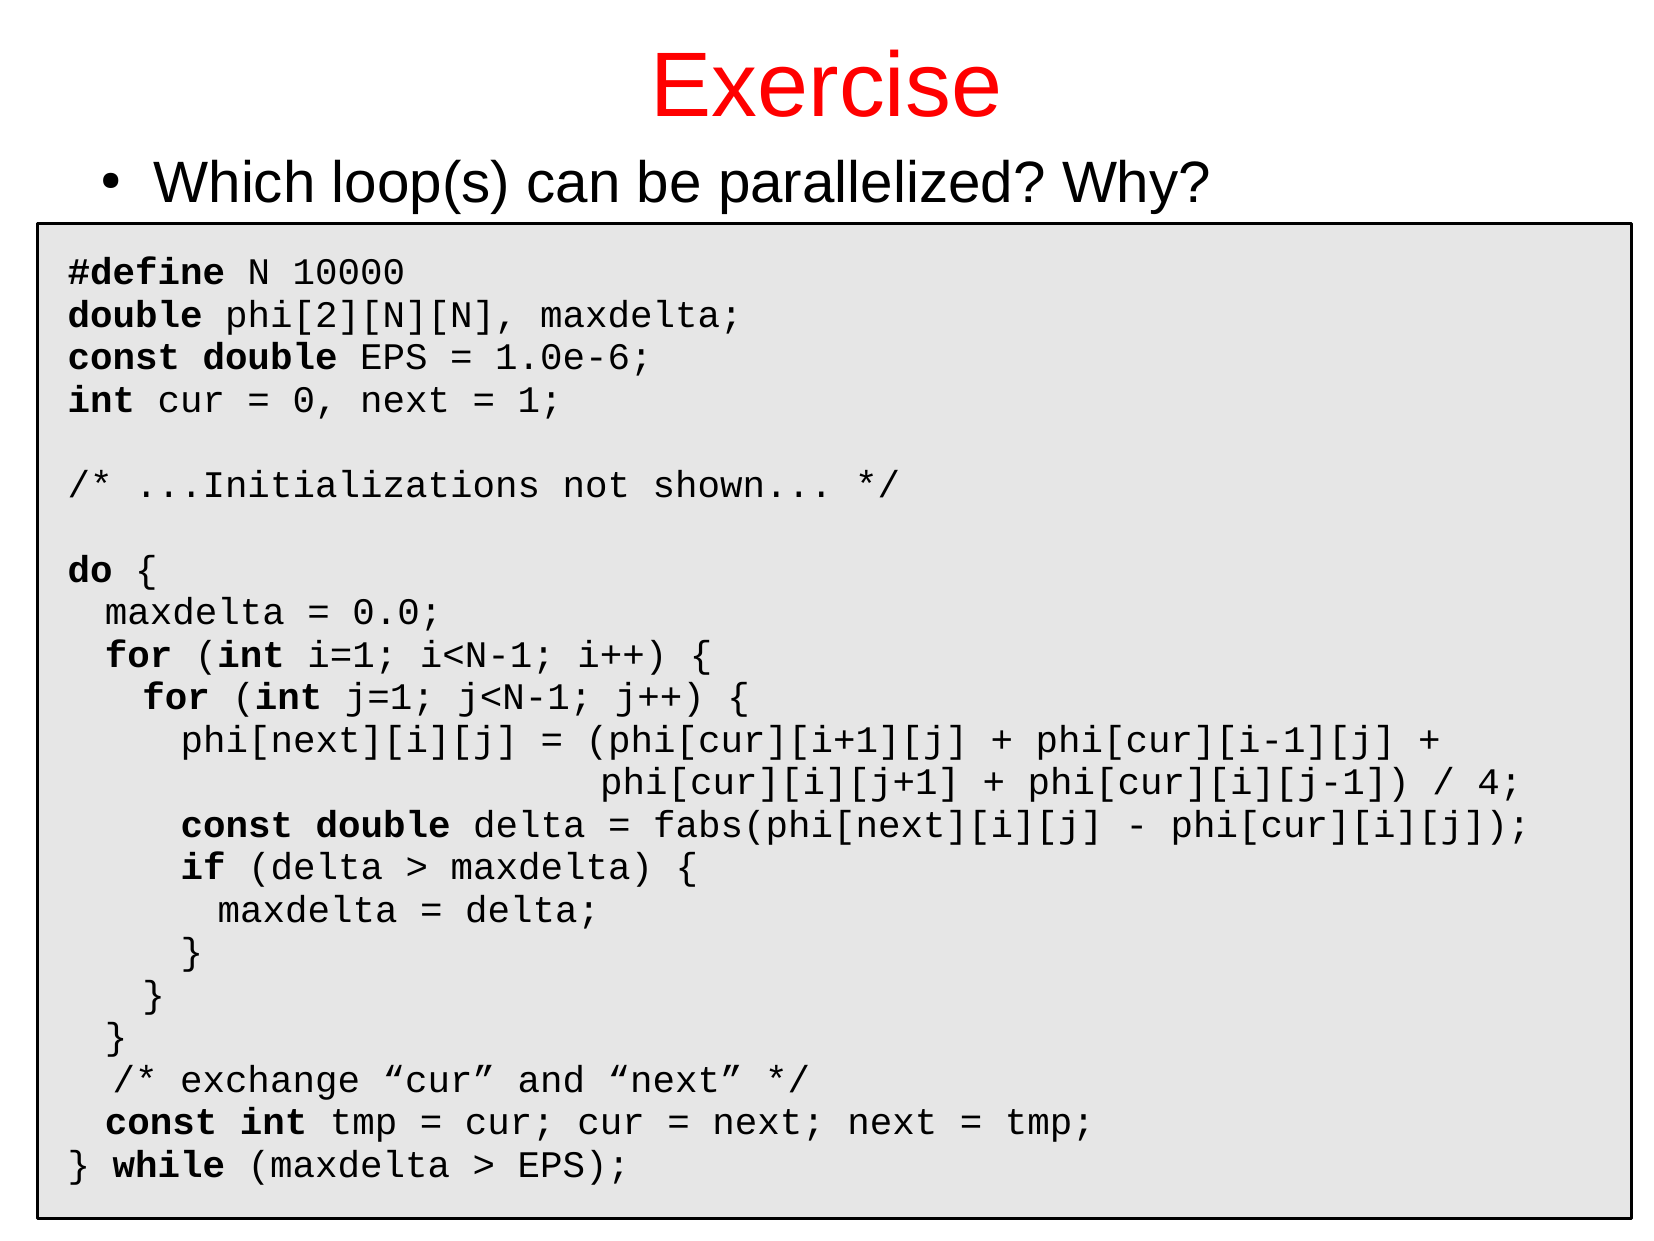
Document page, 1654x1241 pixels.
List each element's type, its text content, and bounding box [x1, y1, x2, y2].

text_box #define N 10000 double phi[2][N][N], maxdelta; const double EPS = 1.0e-6; int cur = 0, next = 1; /* ...Initializations not shown... */ do { maxdelta = 0.0; for (int i=1; i<N-1; i++) { for (int j=1; j<N-1; j++) { phi[next][i][j] = (phi[cur][i+1][j] + phi[cur][i-1][j] + phi[cur][i][j+1] + phi[cur][i][j-1]) / 4; const double delta = fabs(phi[next][i][j] - phi[cur][i][j]); if (delta > maxdelta) { maxdelta = delta; } } } /* exchange “cur” and “next” */ const int tmp = cur; cur = next; next = tmp; } while (maxdelta > EPS); [37, 223, 1632, 1219]
list Which loop(s) can be parallelized? Why? [82, 150, 1571, 222]
title Exercise [82, 18, 1571, 150]
